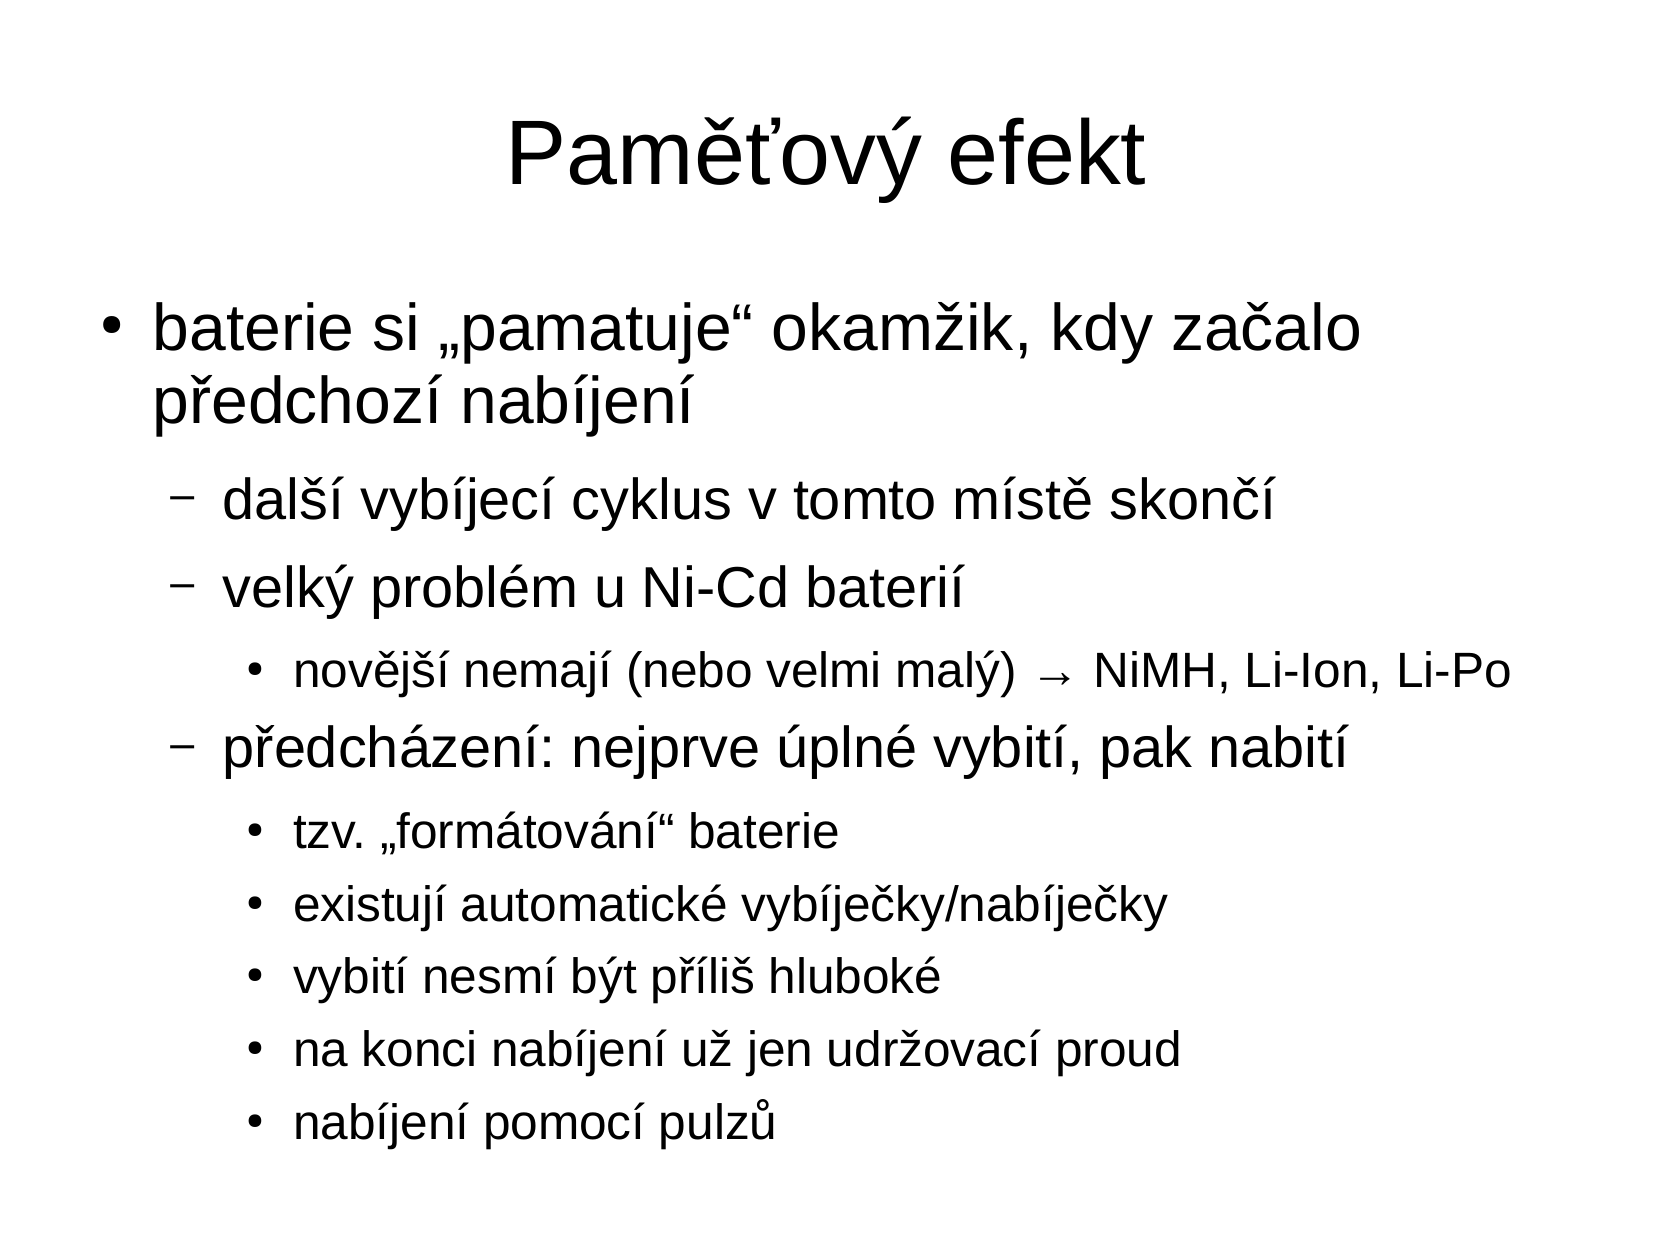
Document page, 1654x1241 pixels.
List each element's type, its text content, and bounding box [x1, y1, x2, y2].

title Paměťový efekt [82, 49, 1571, 257]
list baterie si „pamatuje“ okamžik, kdy začalo předchozí nabíjení další vybíjecí cyklus v tomto místě skončí velký problém u Ni-Cd baterií novější nemají (nebo velmi malý) → NiMH, Li-Ion, Li-Po předcházení: nejprve úplné vybití, pak nabití tzv. „formátování“ baterie existují automatické vybíječky/nabíječky vybití nesmí být příliš hluboké na konci nabíjení už jen udržovací proud nabíjení pomocí pulzů [82, 290, 1538, 1158]
